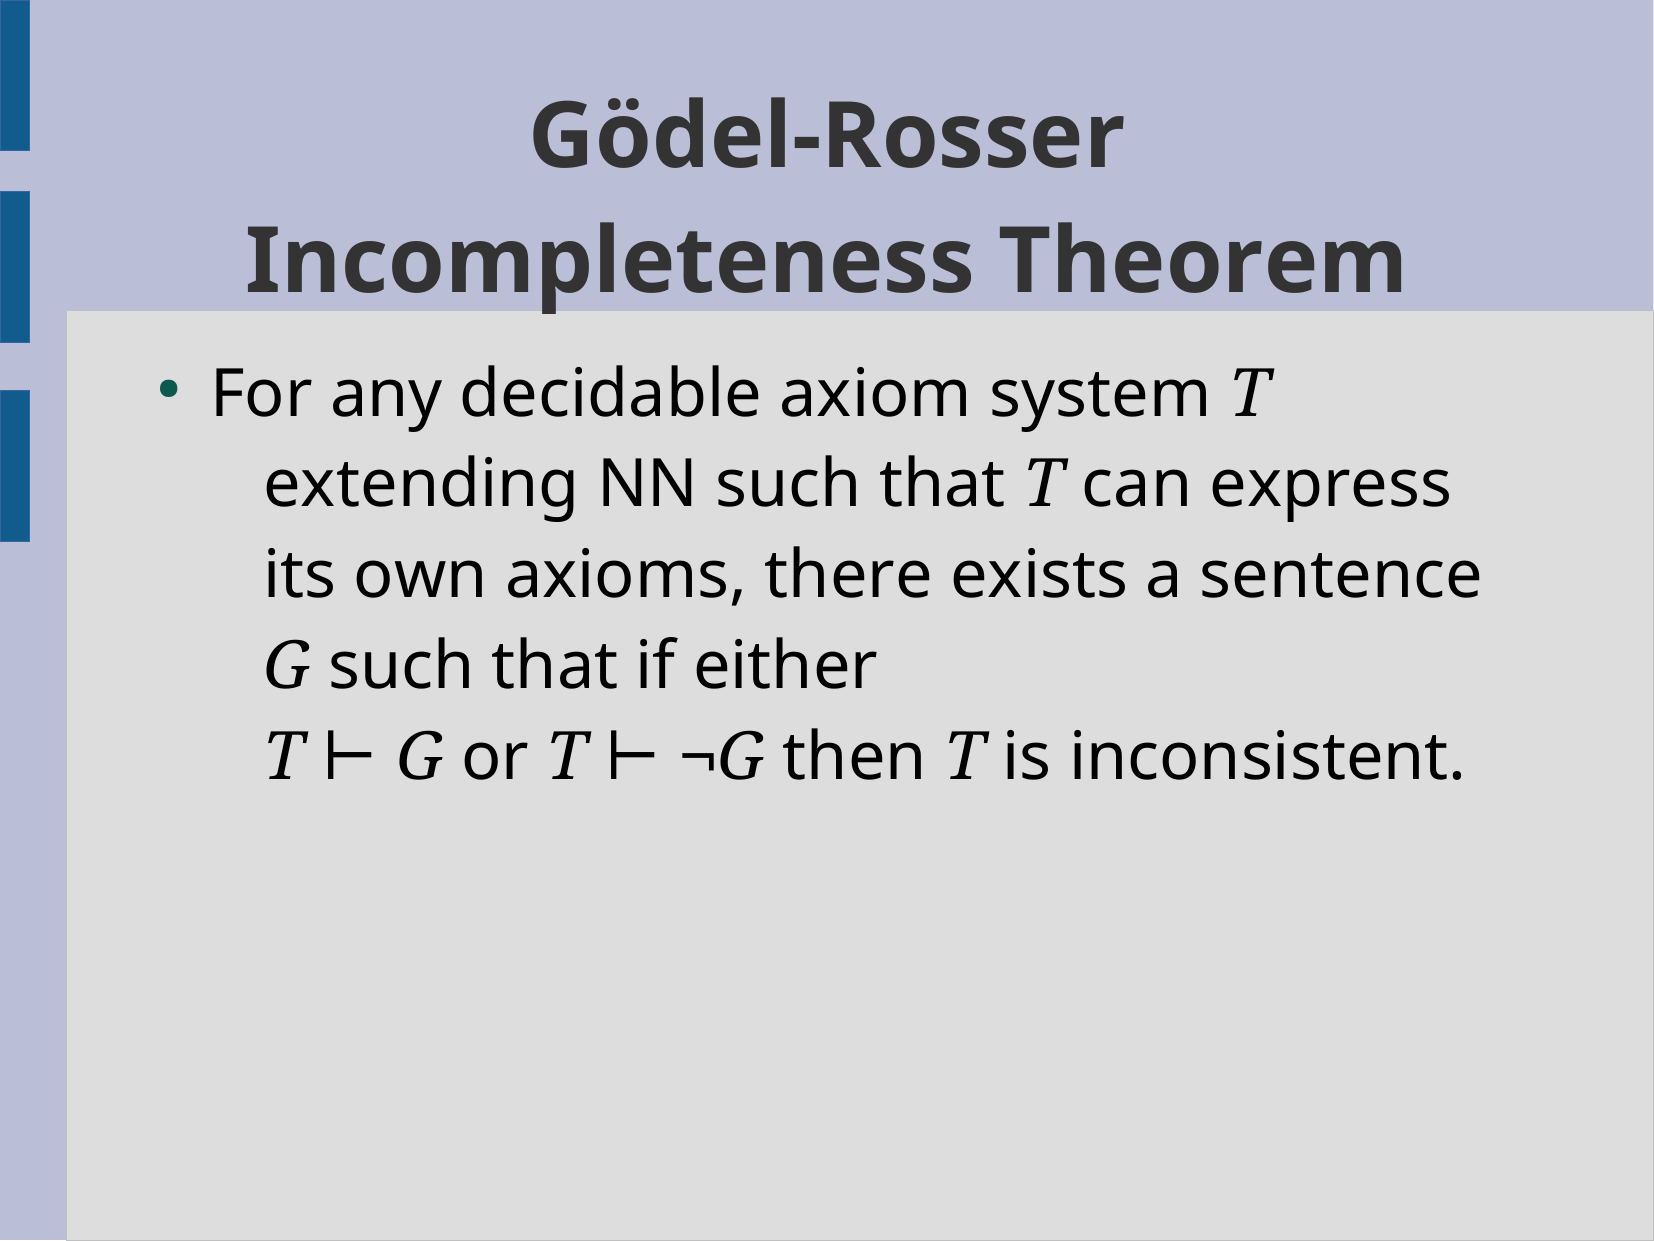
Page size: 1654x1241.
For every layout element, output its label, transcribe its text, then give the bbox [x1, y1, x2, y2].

list For any decidable axiom system T extending NN such that T can express its own axioms, there exists a sentence G such that if either T ⊢ G or T ⊢ ¬G then T is inconsistent. [121, 344, 1534, 878]
title Gödel-Rosser Incompleteness Theorem [121, 55, 1534, 334]
